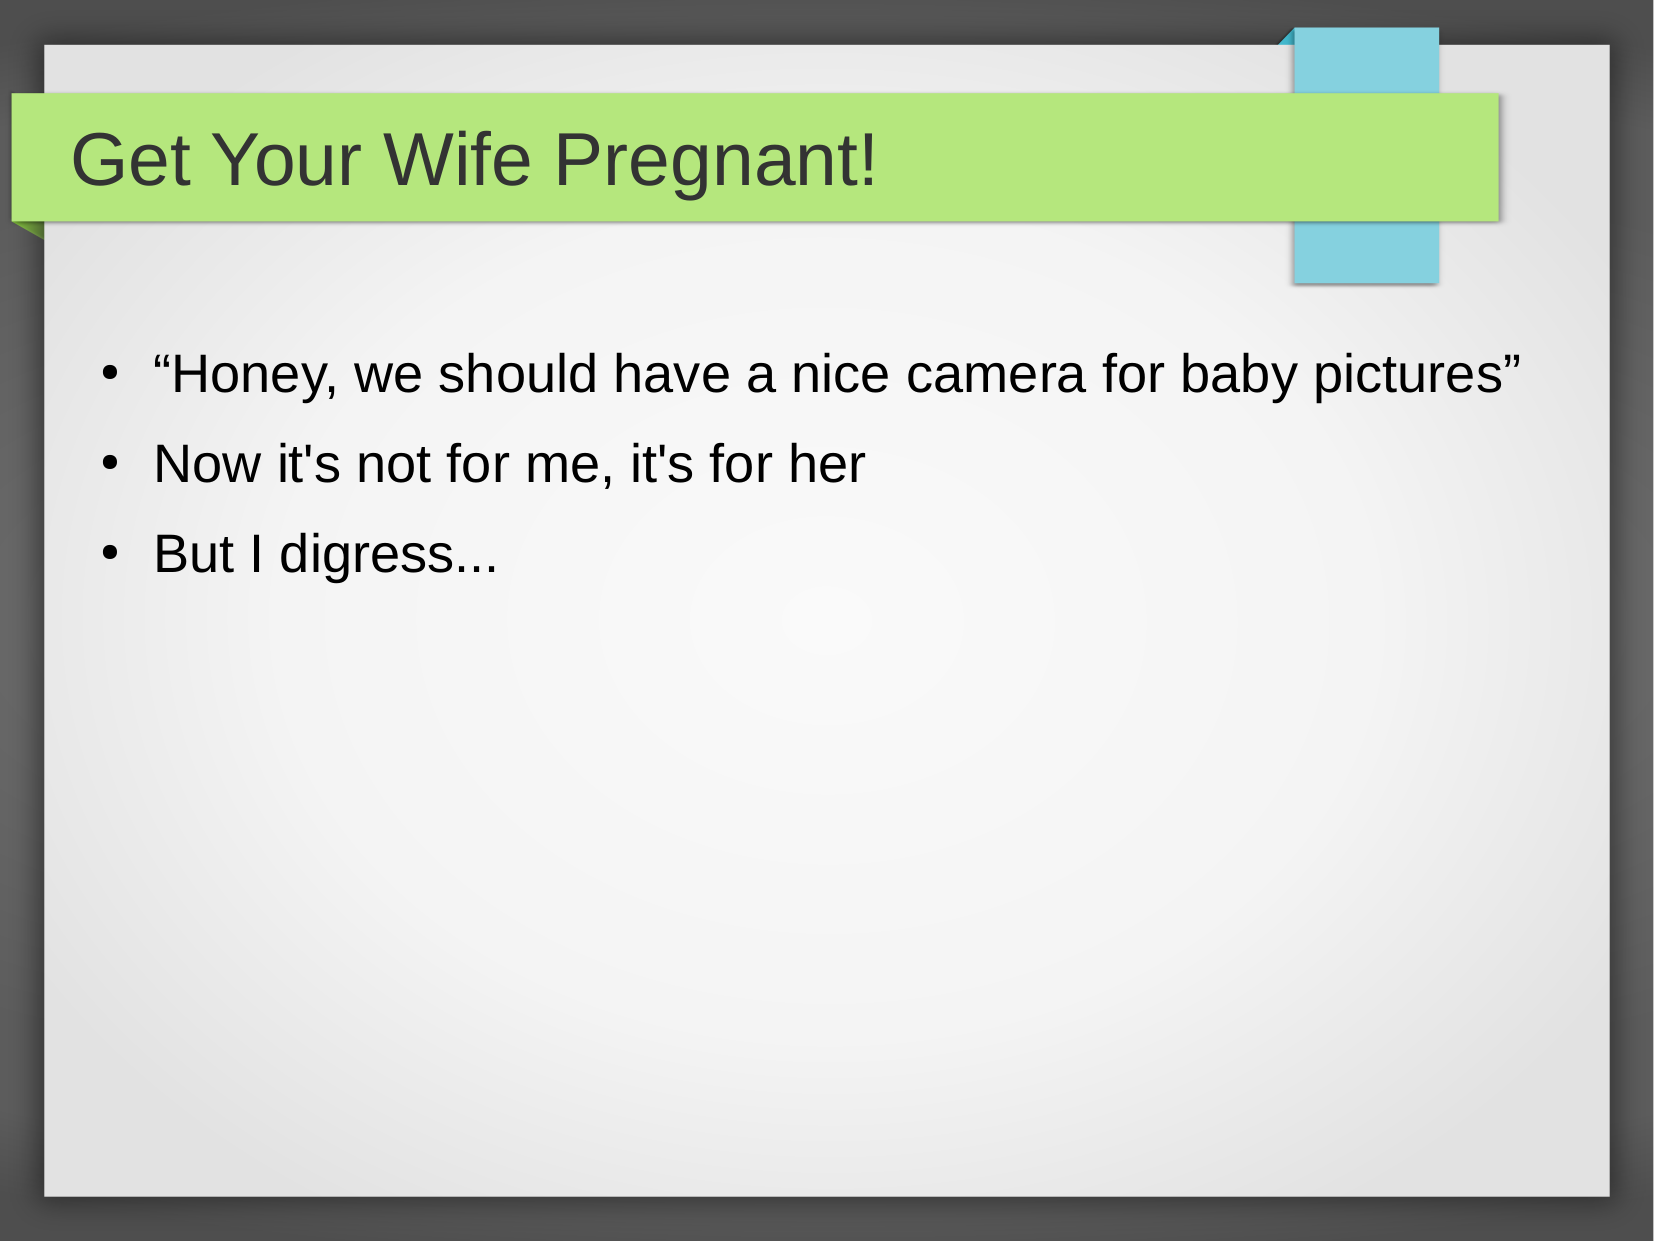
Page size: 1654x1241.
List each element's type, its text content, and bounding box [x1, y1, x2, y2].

list “Honey, we should have a nice camera for baby pictures” Now it's not for me, it's for her But I digress... [82, 343, 1538, 1063]
title Get Your Wife Pregnant! [70, 106, 1229, 213]
picture [0, 0, 1654, 1241]
